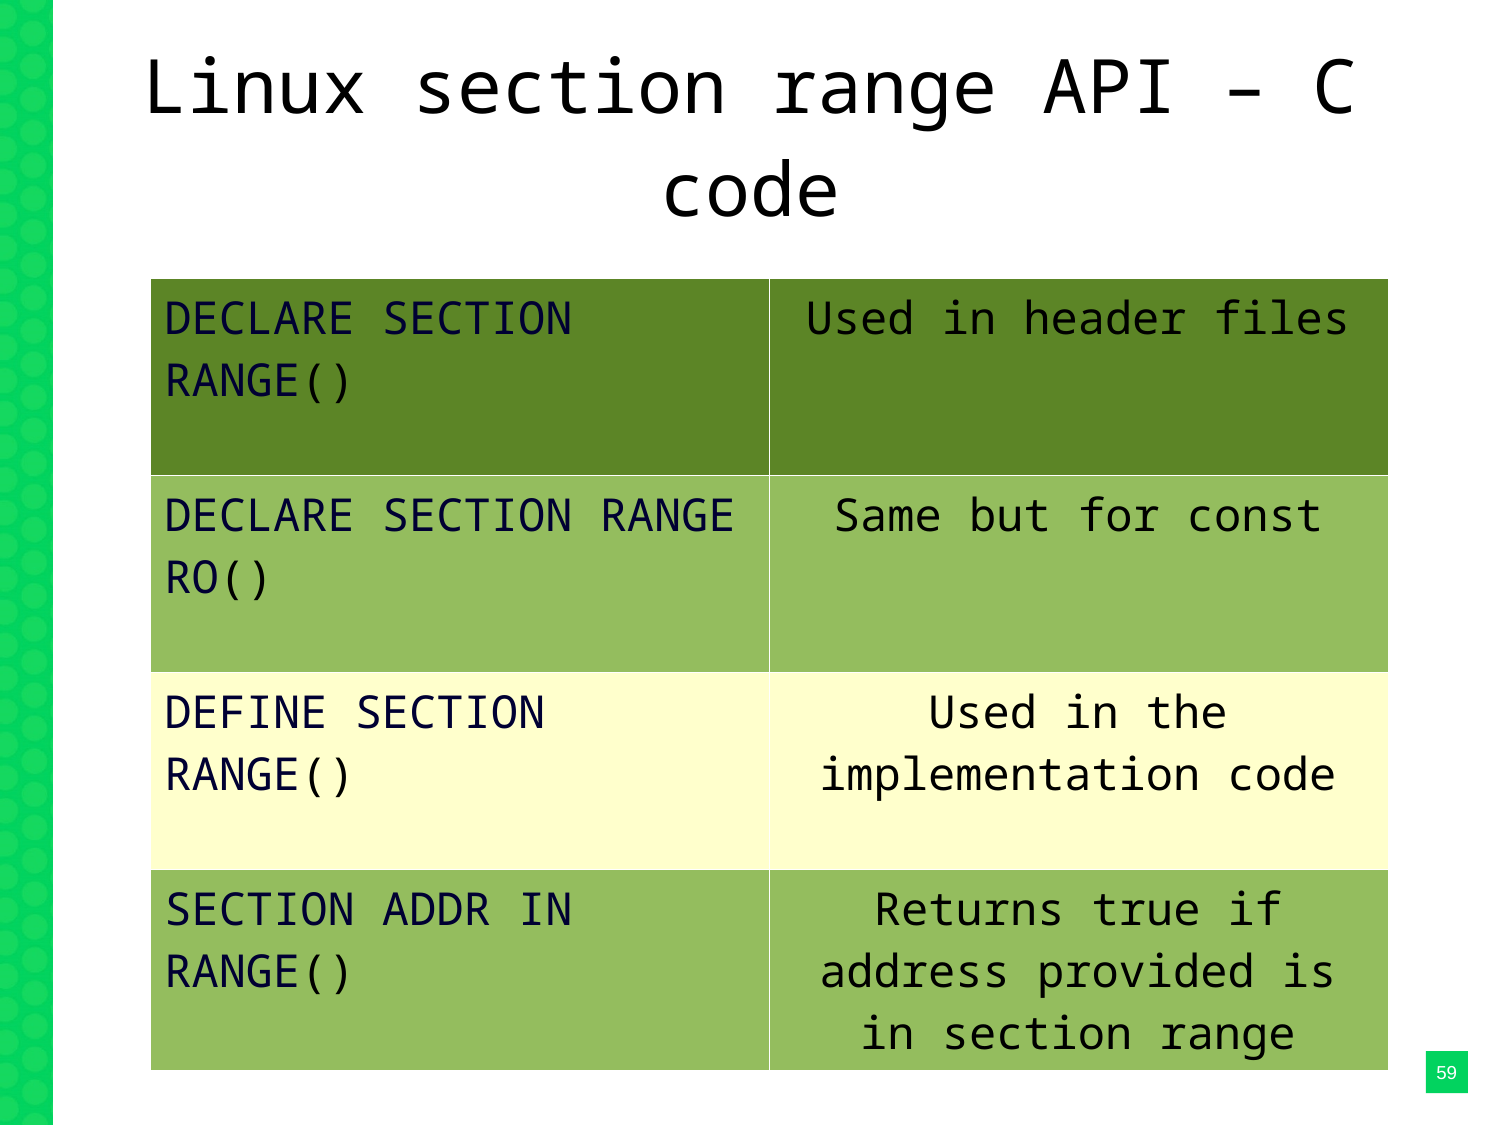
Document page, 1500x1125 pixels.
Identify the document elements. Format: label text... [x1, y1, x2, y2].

table_cell DEFINE SECTION RANGE() [151, 673, 769, 869]
table_header DECLARE SECTION RANGE() [151, 279, 769, 475]
table_header Used in header files [770, 279, 1388, 475]
picture [0, 0, 53, 1125]
table_cell Same but for const [770, 476, 1388, 672]
table_cell SECTION ADDR IN RANGE() [151, 870, 769, 1070]
table_cell Used in the implementation code [770, 673, 1388, 869]
table_cell Returns true if address provided is in section range [770, 870, 1388, 1070]
title Linux section range API – C code [75, 42, 1426, 229]
text_box <number> [1425, 1051, 1468, 1094]
table_cell DECLARE SECTION RANGE RO() [151, 476, 769, 672]
